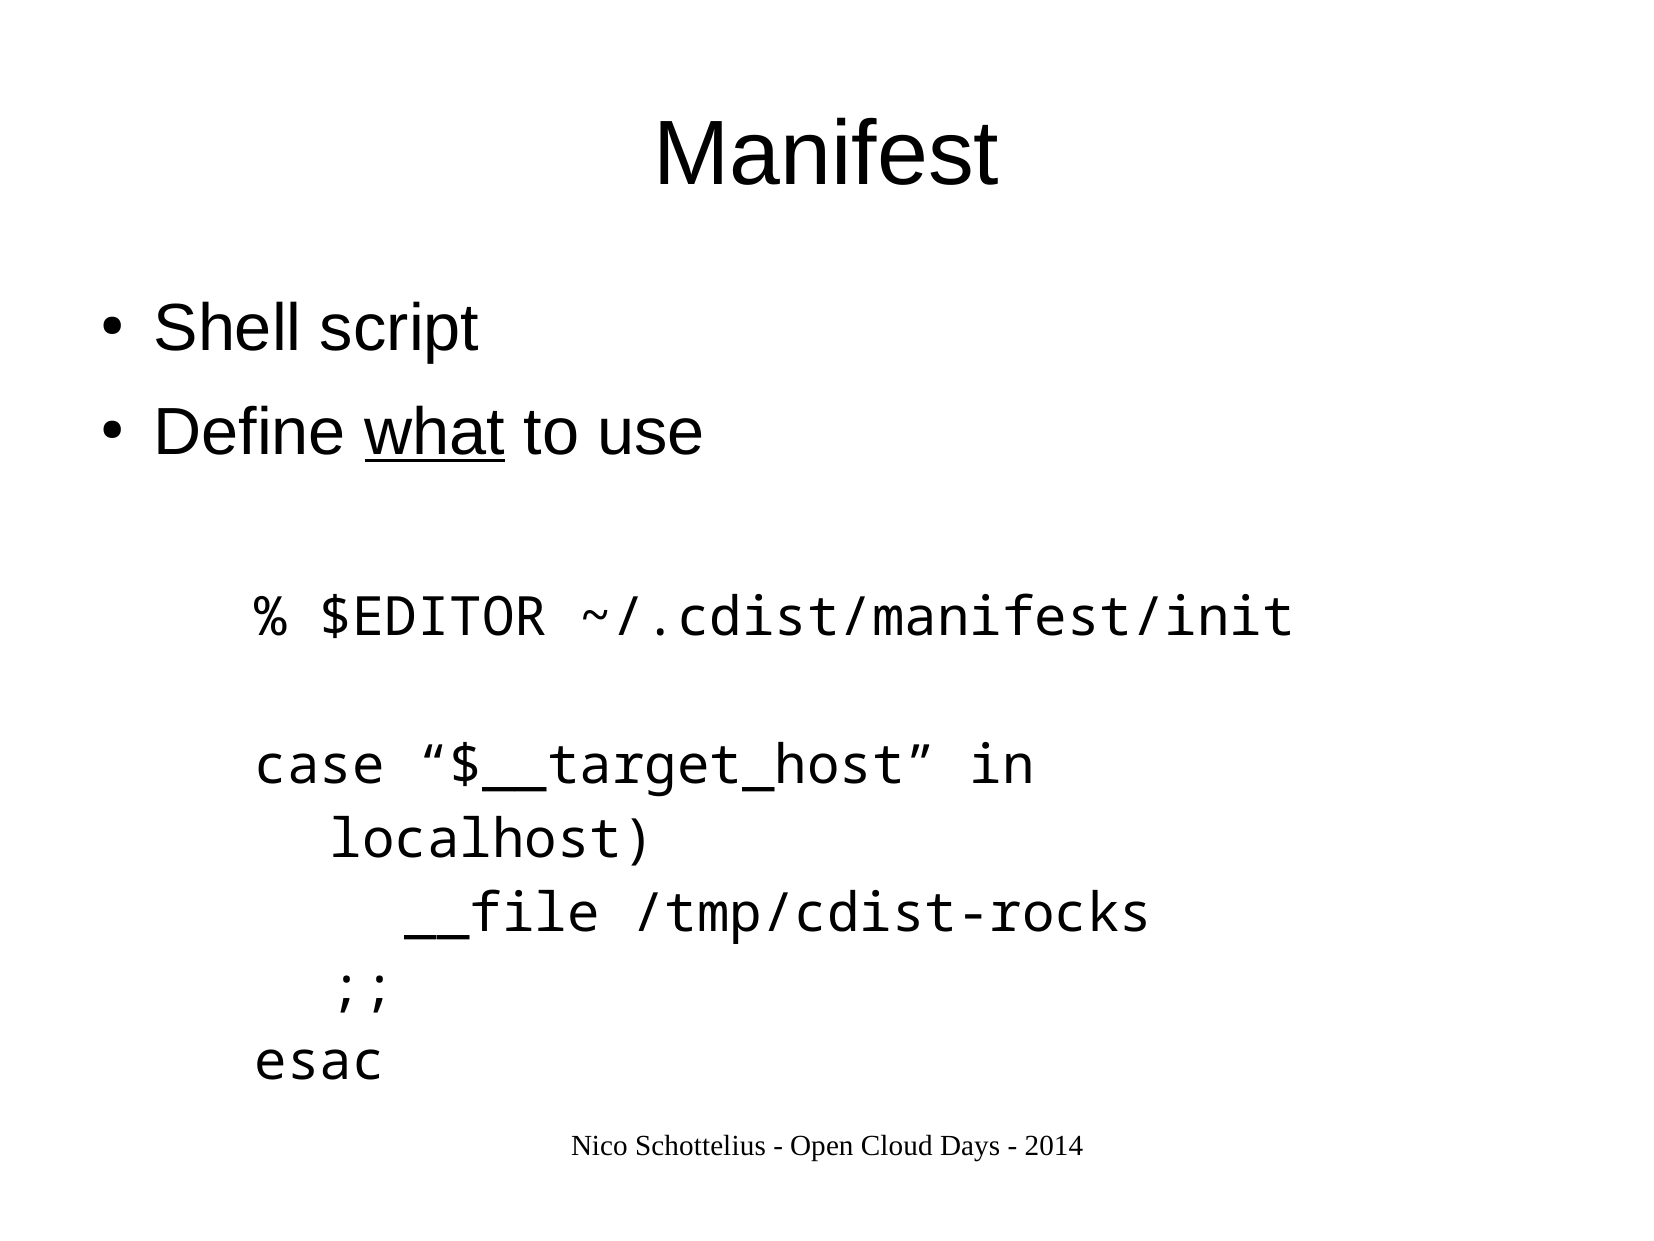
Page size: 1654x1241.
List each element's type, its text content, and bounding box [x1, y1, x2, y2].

text_box % $EDITOR ~/.cdist/manifest/init case “$__target_host” in localhost) __file /tmp/cdist-rocks ;; esac [239, 1010, 1380, 1229]
list Shell script Define what to use [82, 290, 1538, 1010]
title Manifest [82, 49, 1571, 257]
